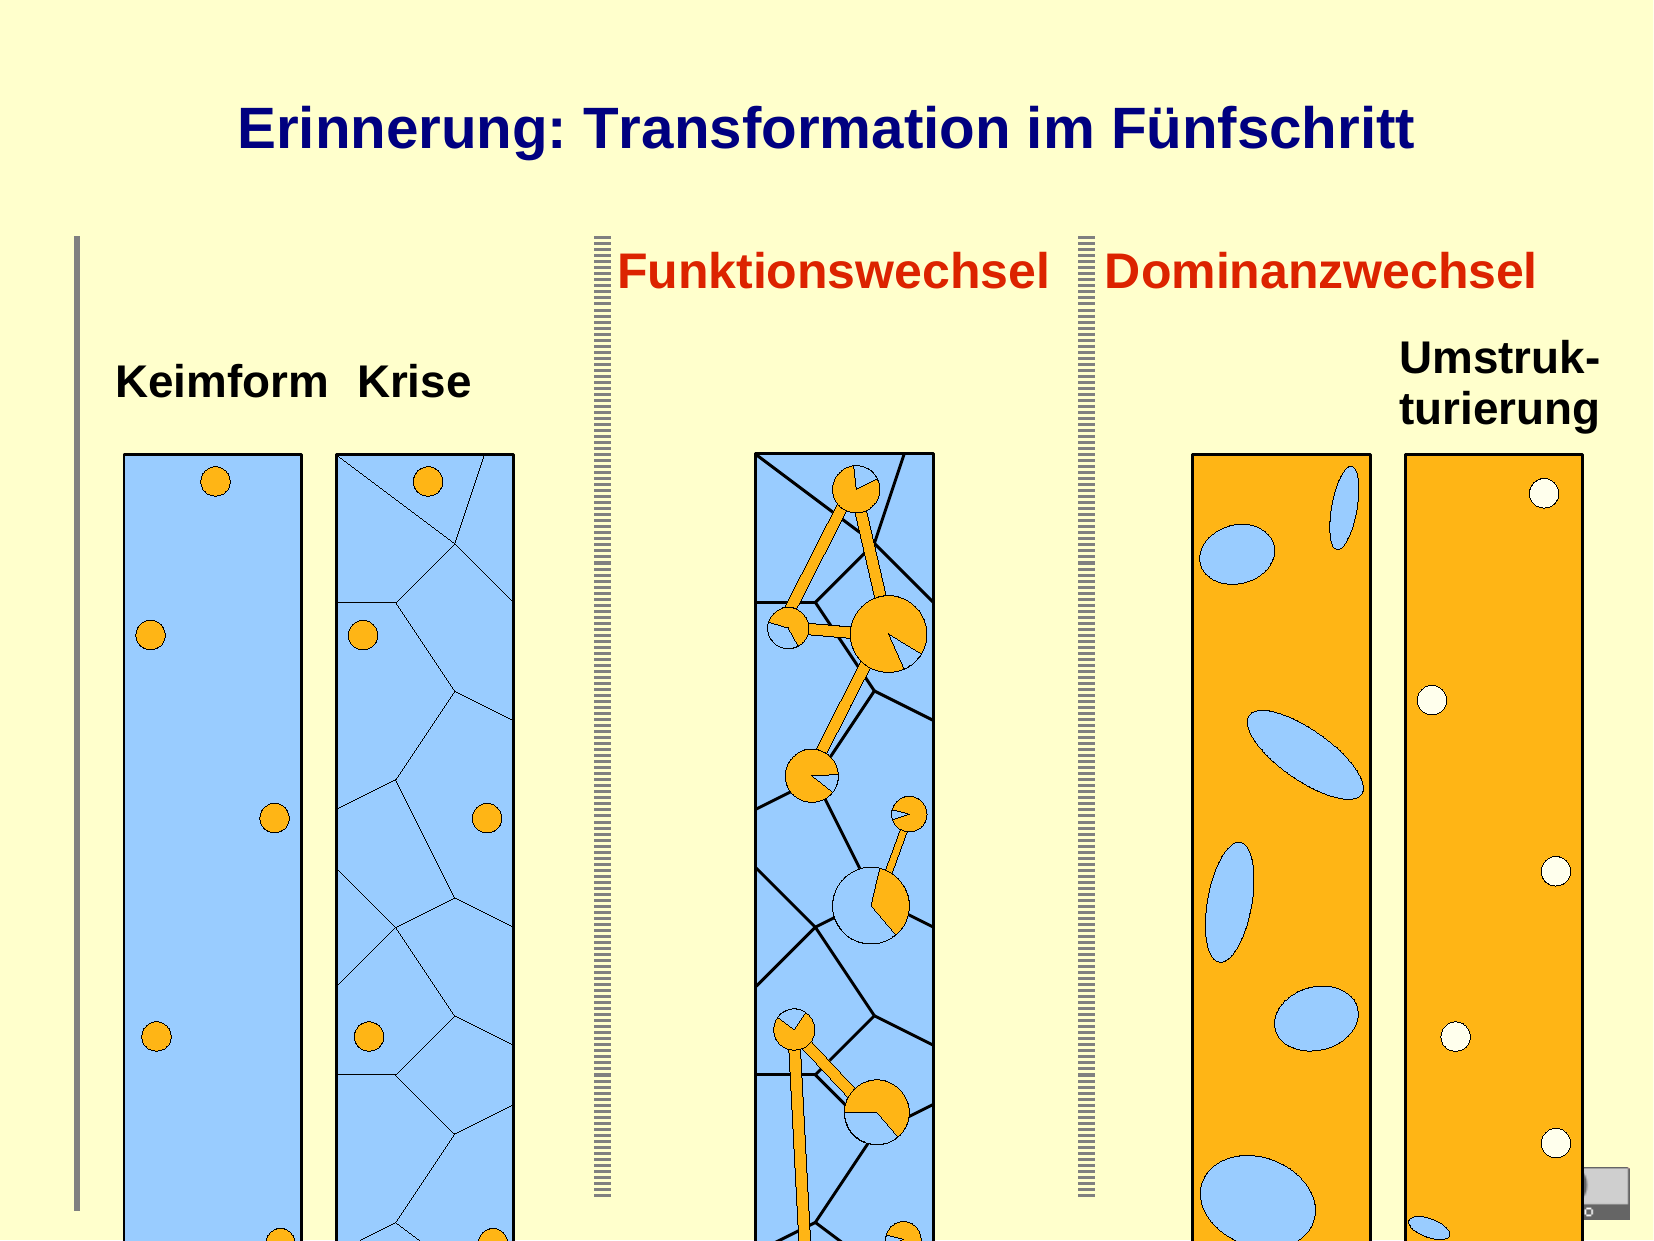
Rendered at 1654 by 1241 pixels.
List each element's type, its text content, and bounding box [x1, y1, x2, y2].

text_box [755, 870, 812, 984]
text_box [1192, 454, 1371, 1241]
text_box Krise [342, 348, 487, 415]
title Erinnerung: Transformation im Fünfschritt [82, 55, 1571, 201]
text_box [755, 453, 934, 1043]
text_box Umstruk- turierung [1384, 324, 1616, 442]
text_box Funktionswechsel [602, 236, 1066, 308]
text_box Keimform [100, 348, 342, 415]
picture [1583, 1167, 1630, 1220]
text_box Dominanzwechsel [1090, 236, 1554, 308]
text_box [124, 454, 302, 1241]
text_box [336, 454, 514, 1241]
text_box [755, 931, 934, 1241]
text_box [1405, 454, 1583, 1241]
